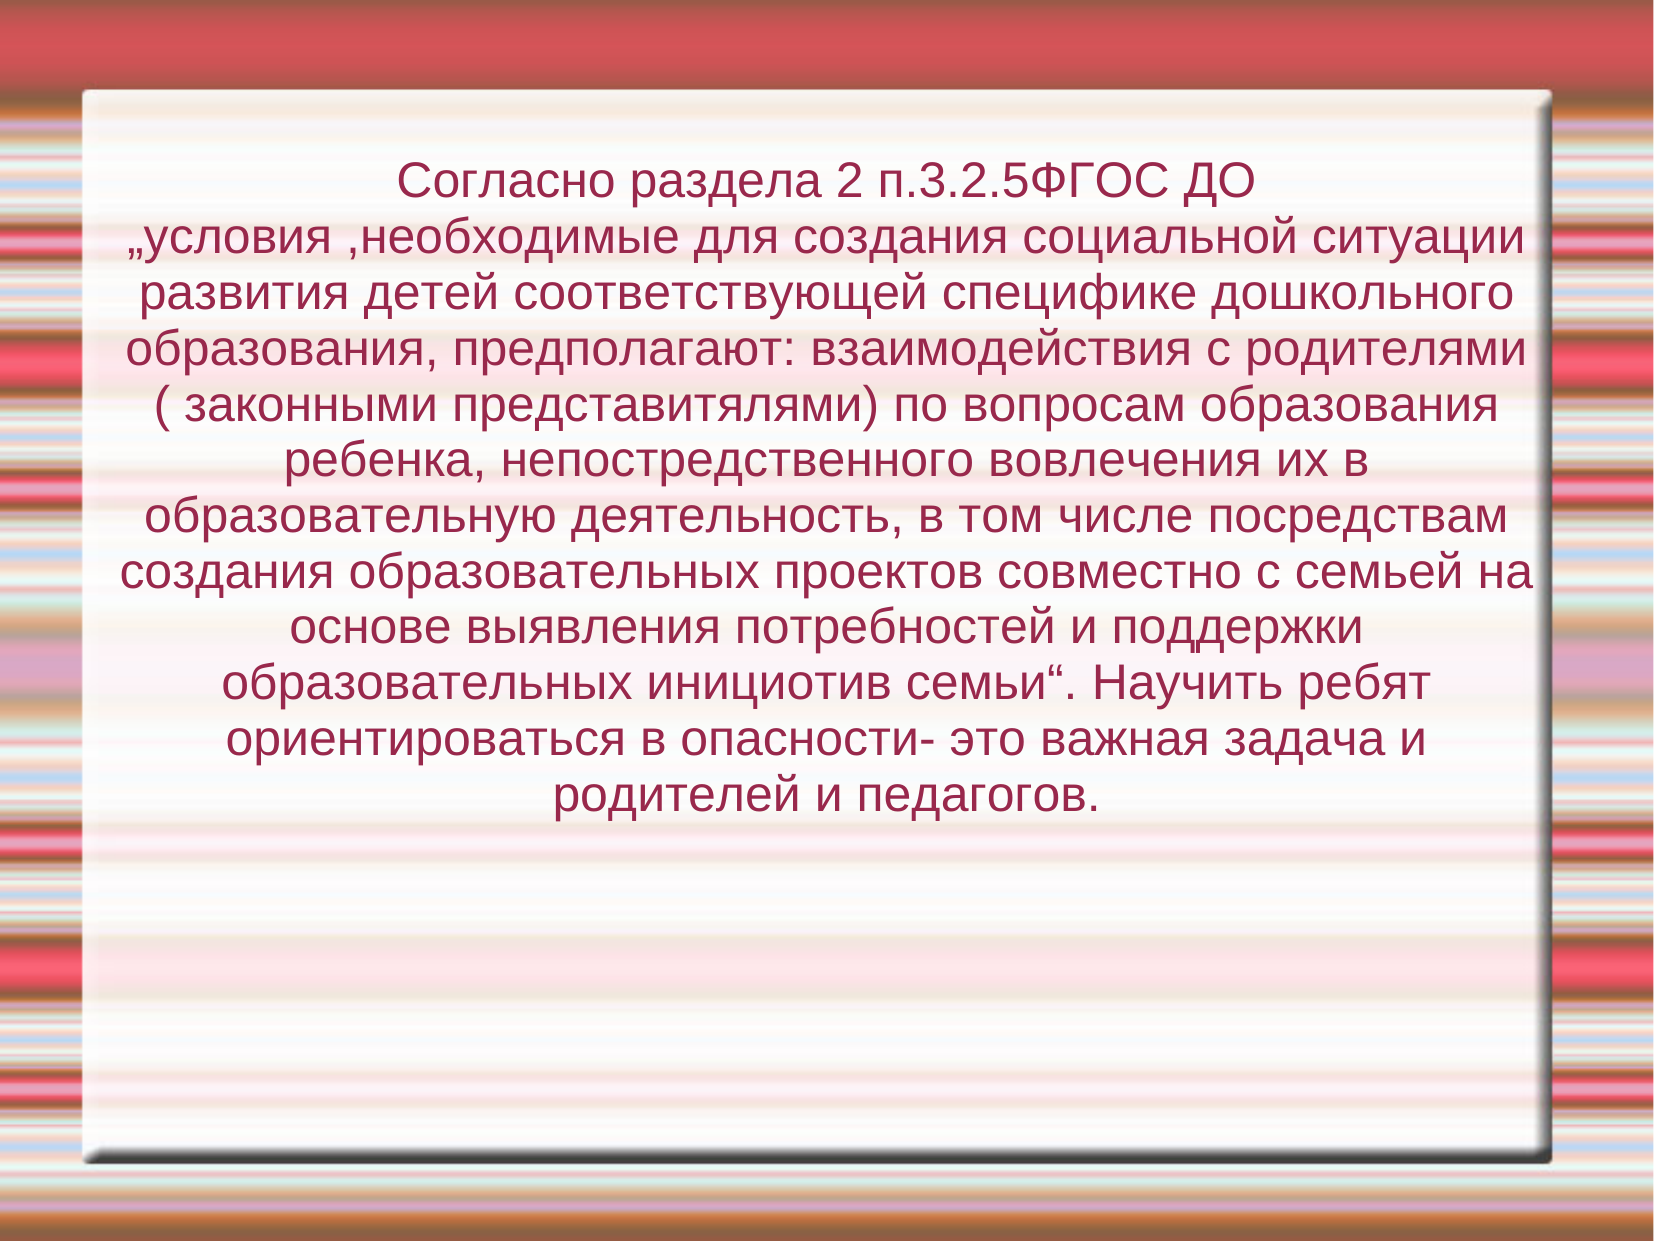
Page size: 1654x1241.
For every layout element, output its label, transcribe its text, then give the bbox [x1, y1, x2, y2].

title Согласно раздела 2 п.3.2.5ФГОС ДО „условия ,необходимые для создания социальной ситуации развития детей соответствующей специфике дошкольного образования, предполагают: взаимодействия с родителями ( законными представитялями) по вопросам образования ребенка, непостредственного вовлечения их в образовательную деятельность, в том числе посредствам создания образовательных проектов совместно с семьей на основе выявления потребностей и поддержки образовательных инициотив семьи“. Научить ребят ориентироваться в опасности- это важная задача и родителей и педагогов. [118, 147, 1536, 827]
picture [0, 0, 1654, 1241]
